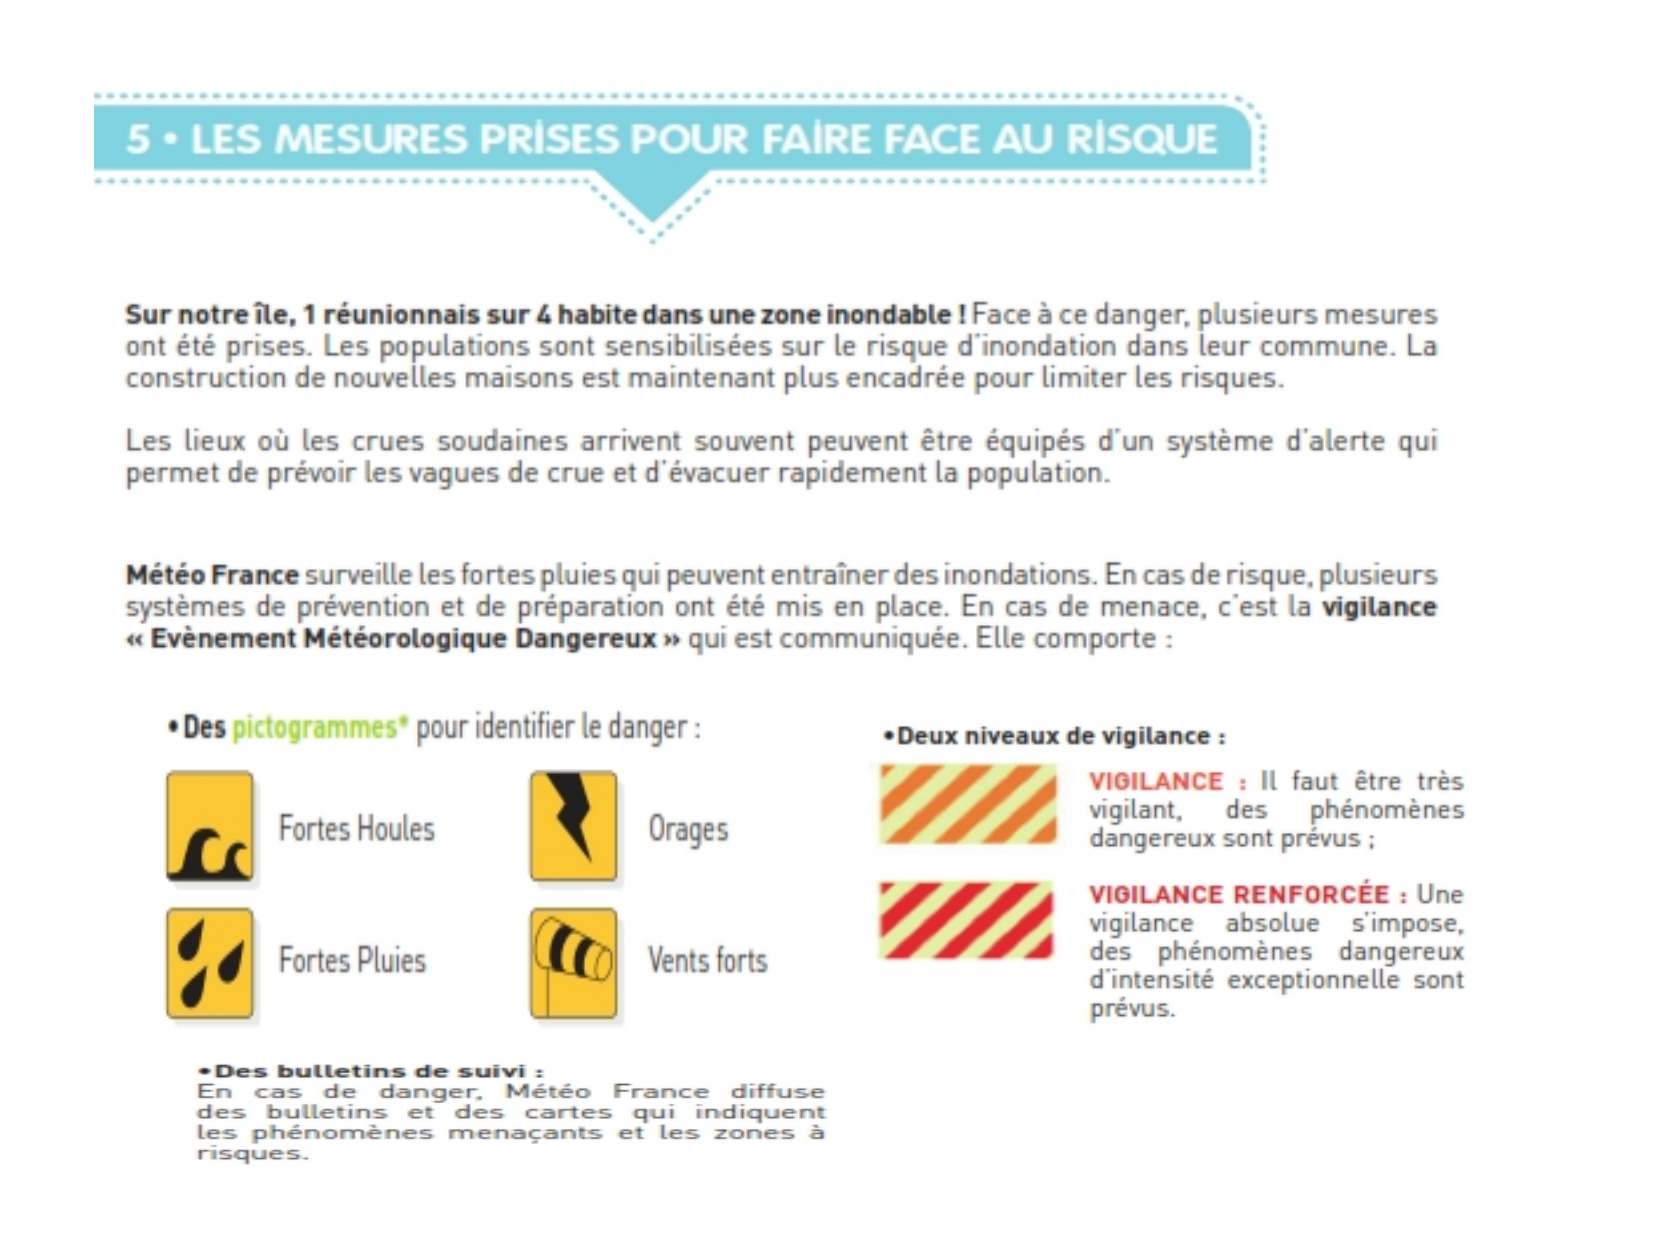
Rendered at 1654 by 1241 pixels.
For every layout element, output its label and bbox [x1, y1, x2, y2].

picture [94, 69, 1489, 1177]
picture [826, 712, 1489, 1052]
